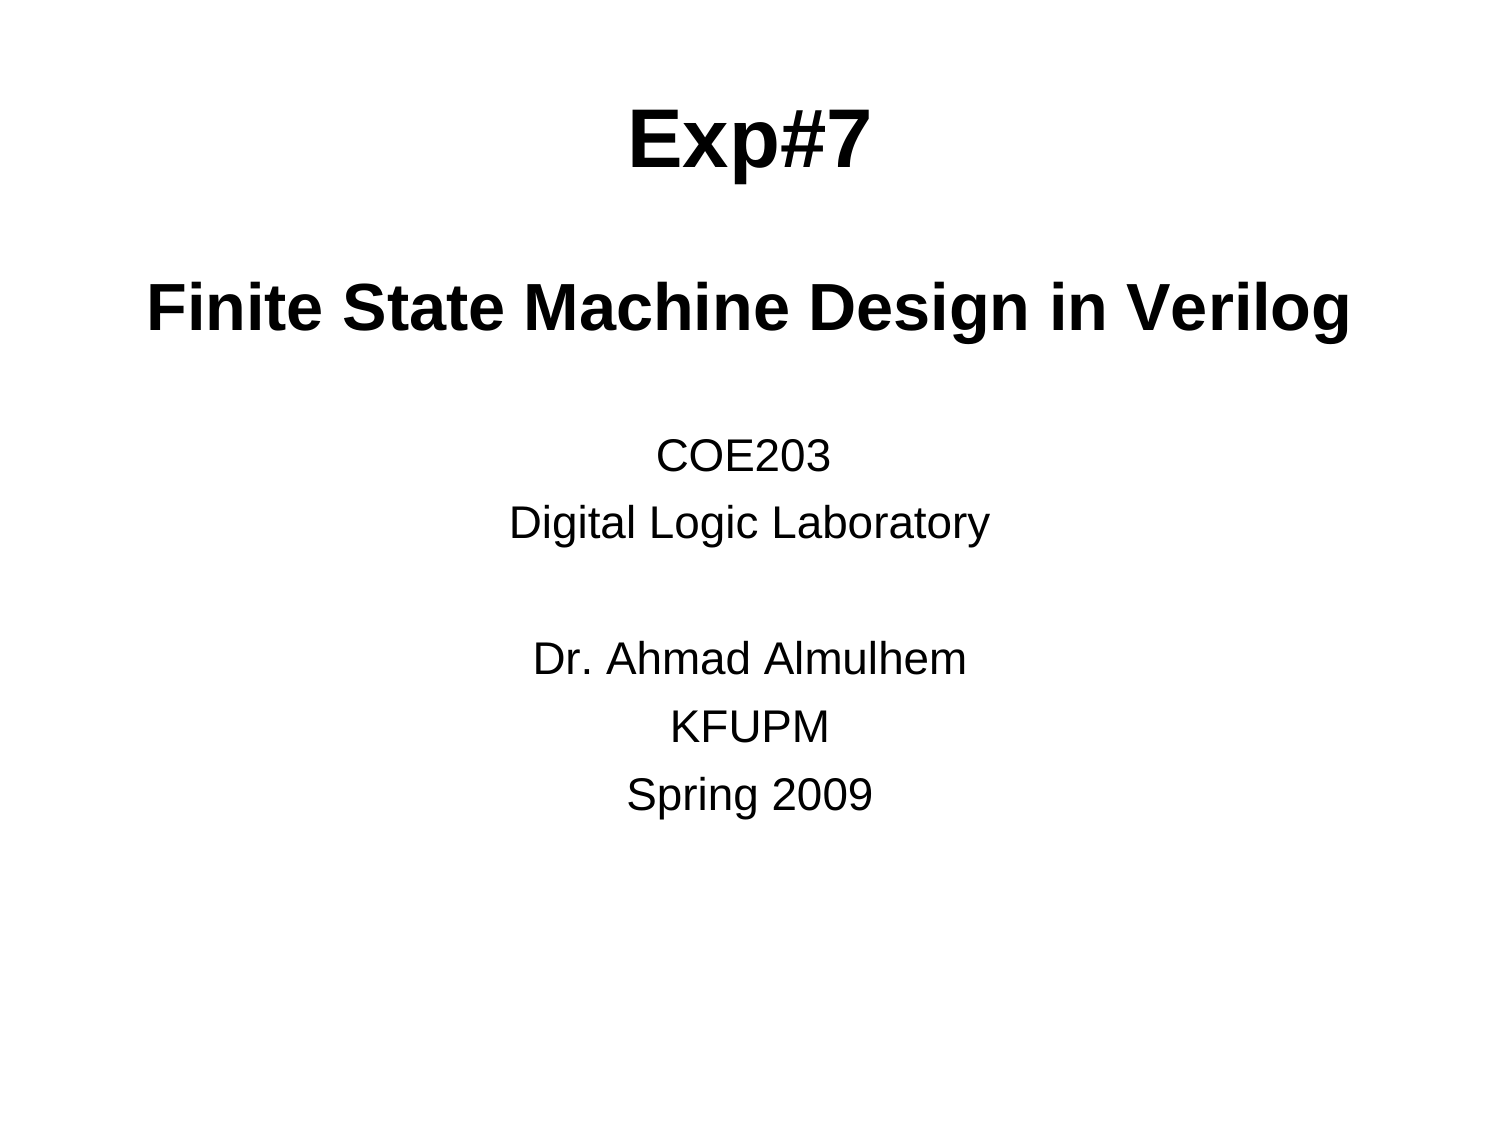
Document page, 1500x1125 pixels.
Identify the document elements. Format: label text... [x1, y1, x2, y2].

title Exp#7 [75, 37, 1426, 241]
subtitle Finite State Machine Design in Verilog COE203 Digital Logic Laboratory Dr. Ahmad Almulhem KFUPM Spring 2009 [75, 262, 1426, 1021]
